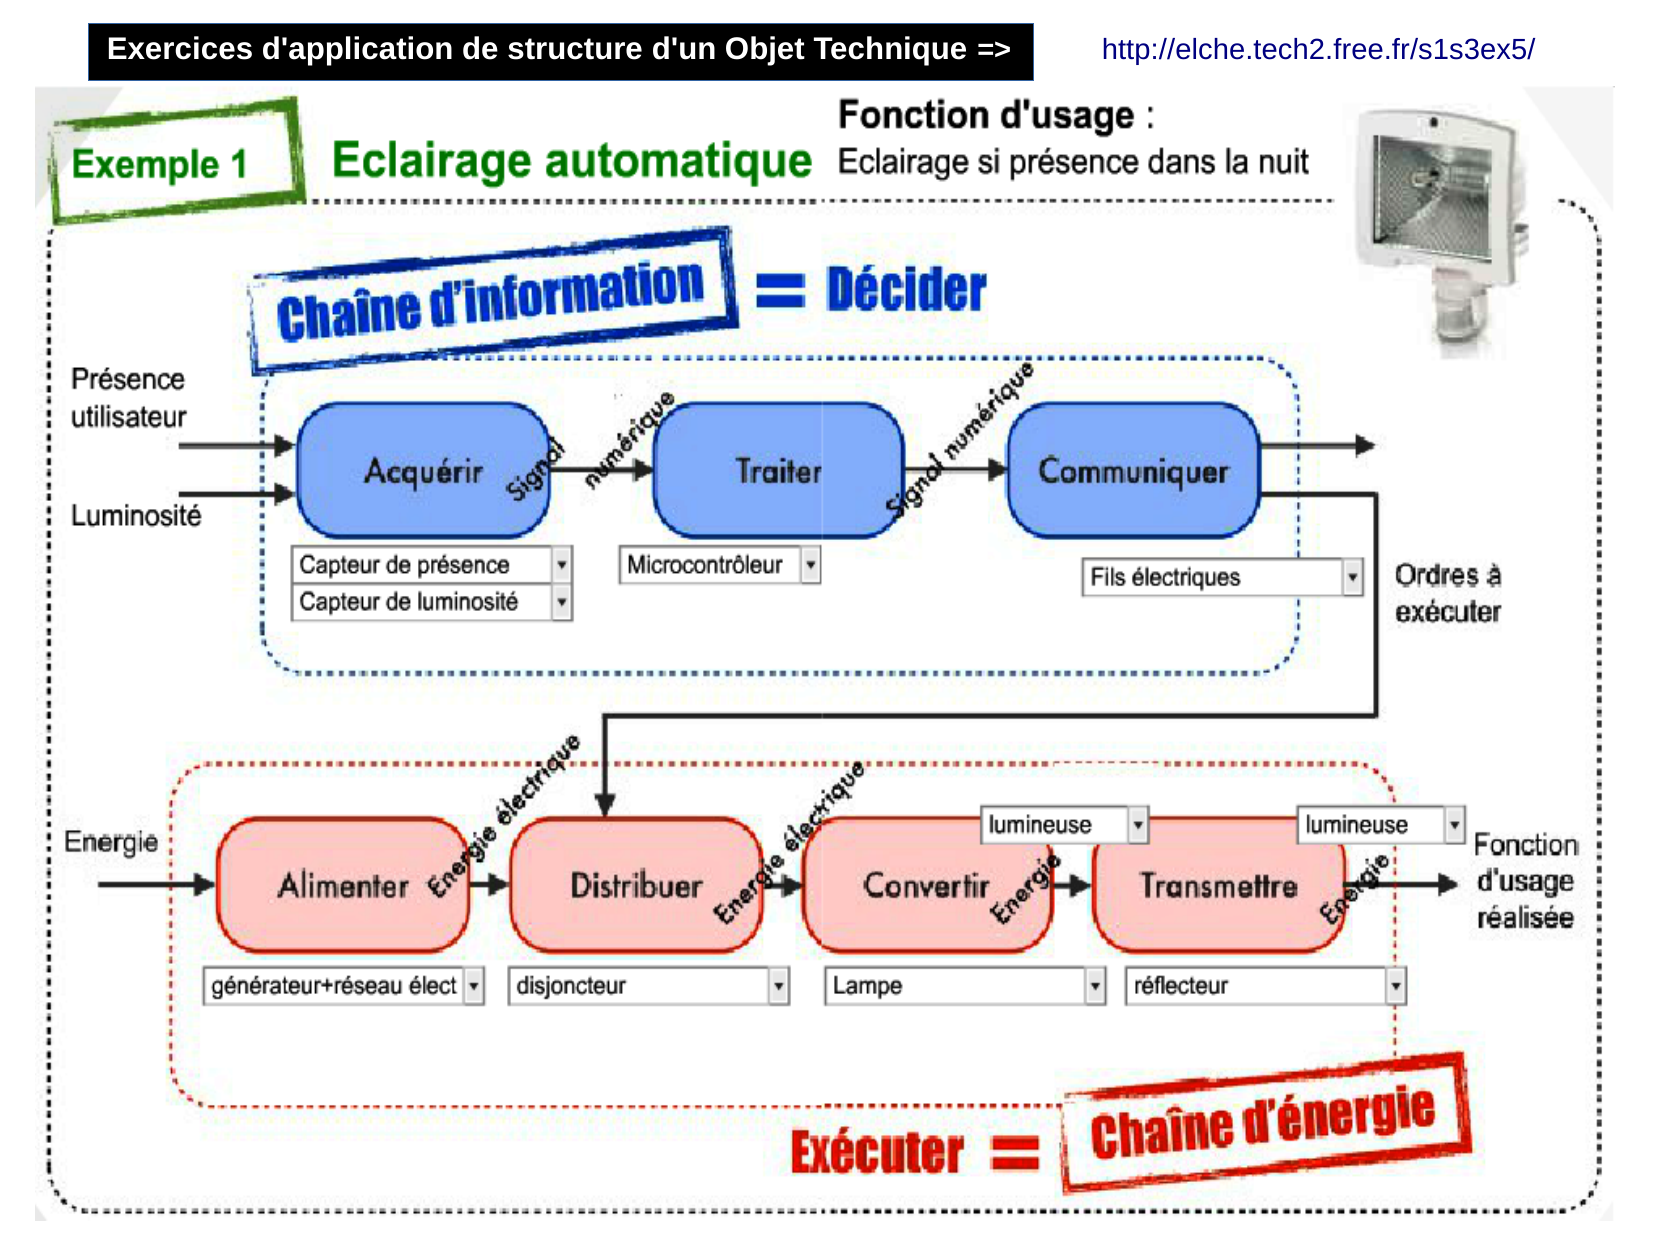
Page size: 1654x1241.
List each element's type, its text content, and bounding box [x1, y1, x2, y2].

picture [35, 86, 1615, 1221]
text_box Exercices d'application de structure d'un Objet Technique => http://elche.tech2.free.fr/s1s3ex5/ [23, 23, 1620, 81]
